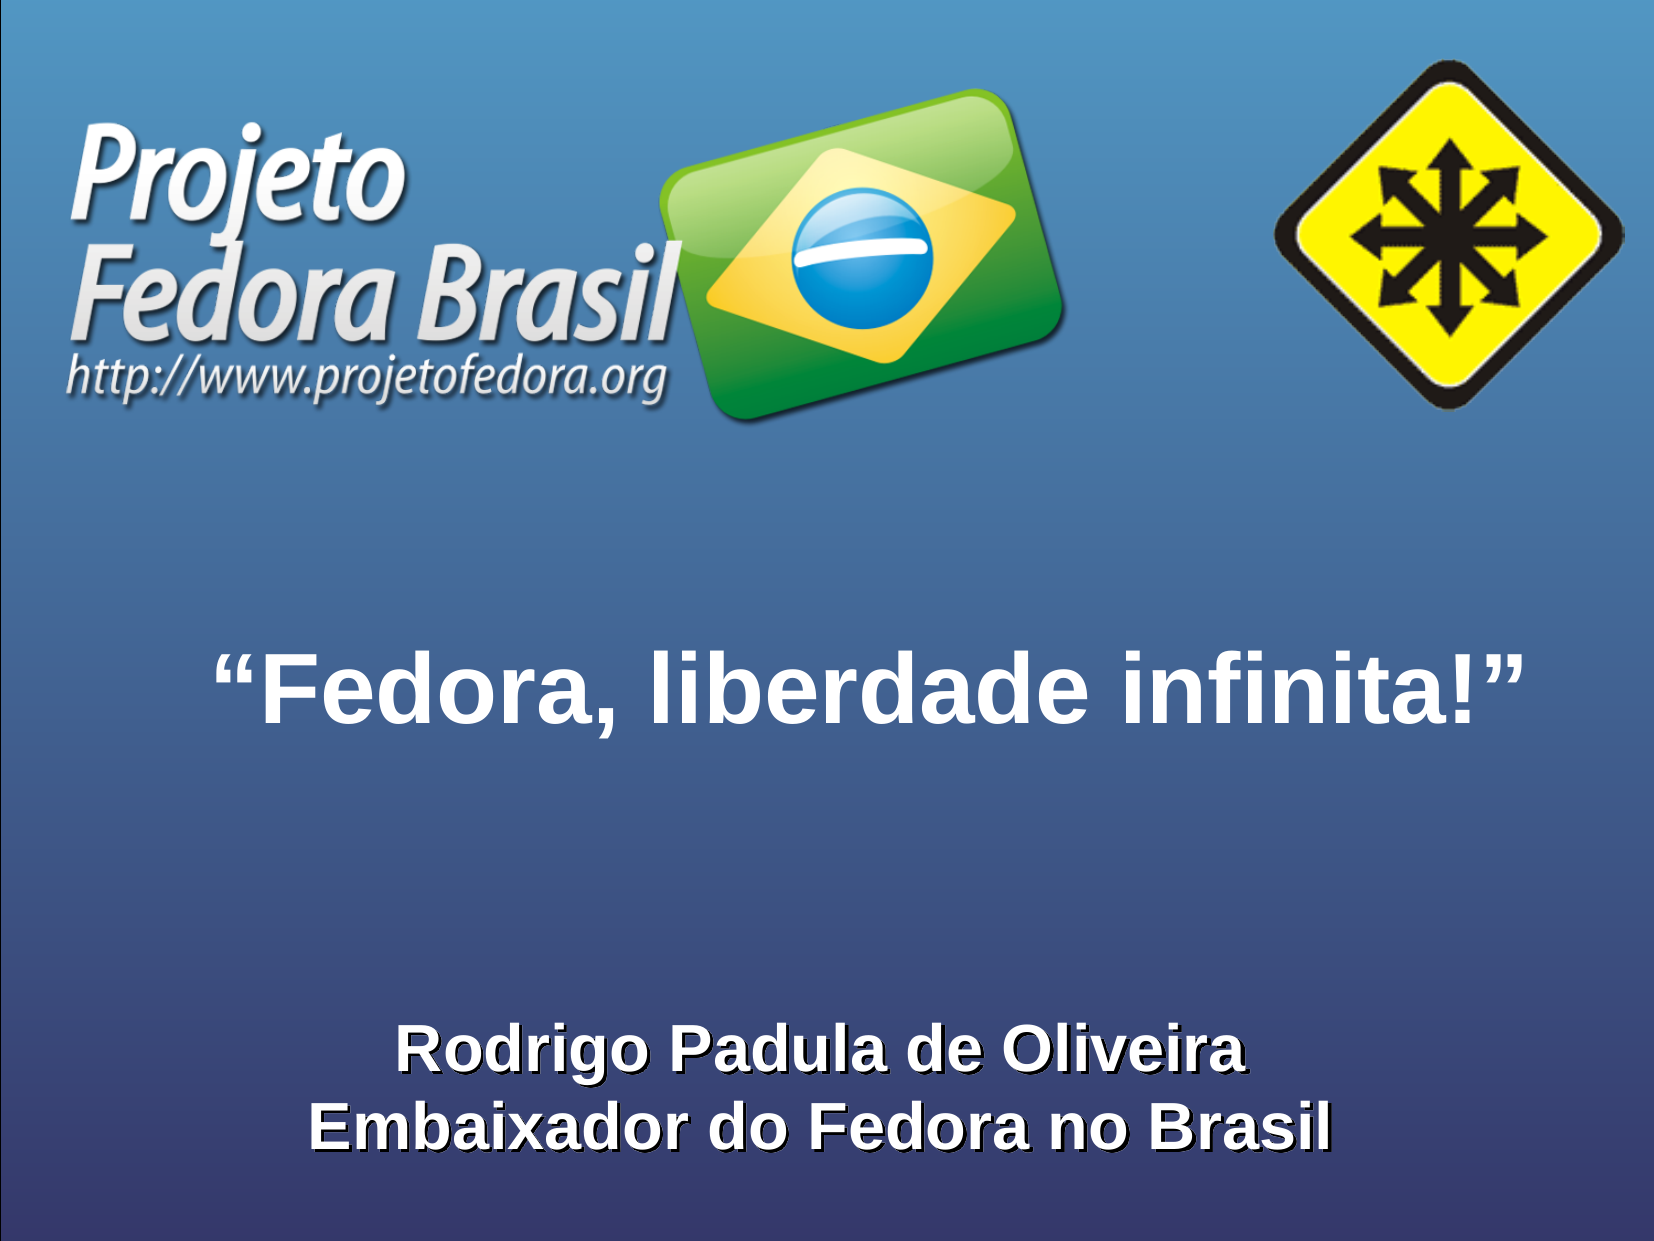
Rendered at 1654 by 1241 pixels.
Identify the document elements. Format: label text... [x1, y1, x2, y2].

picture [29, 76, 1099, 432]
list Rodrigo Padula de Oliveira Embaixador do Fedora no Brasil [159, 1033, 1465, 1229]
text_box “Fedora, liberdade infinita!” [194, 625, 1546, 792]
picture [1273, 58, 1625, 412]
text_box [0, 0, 1654, 1241]
